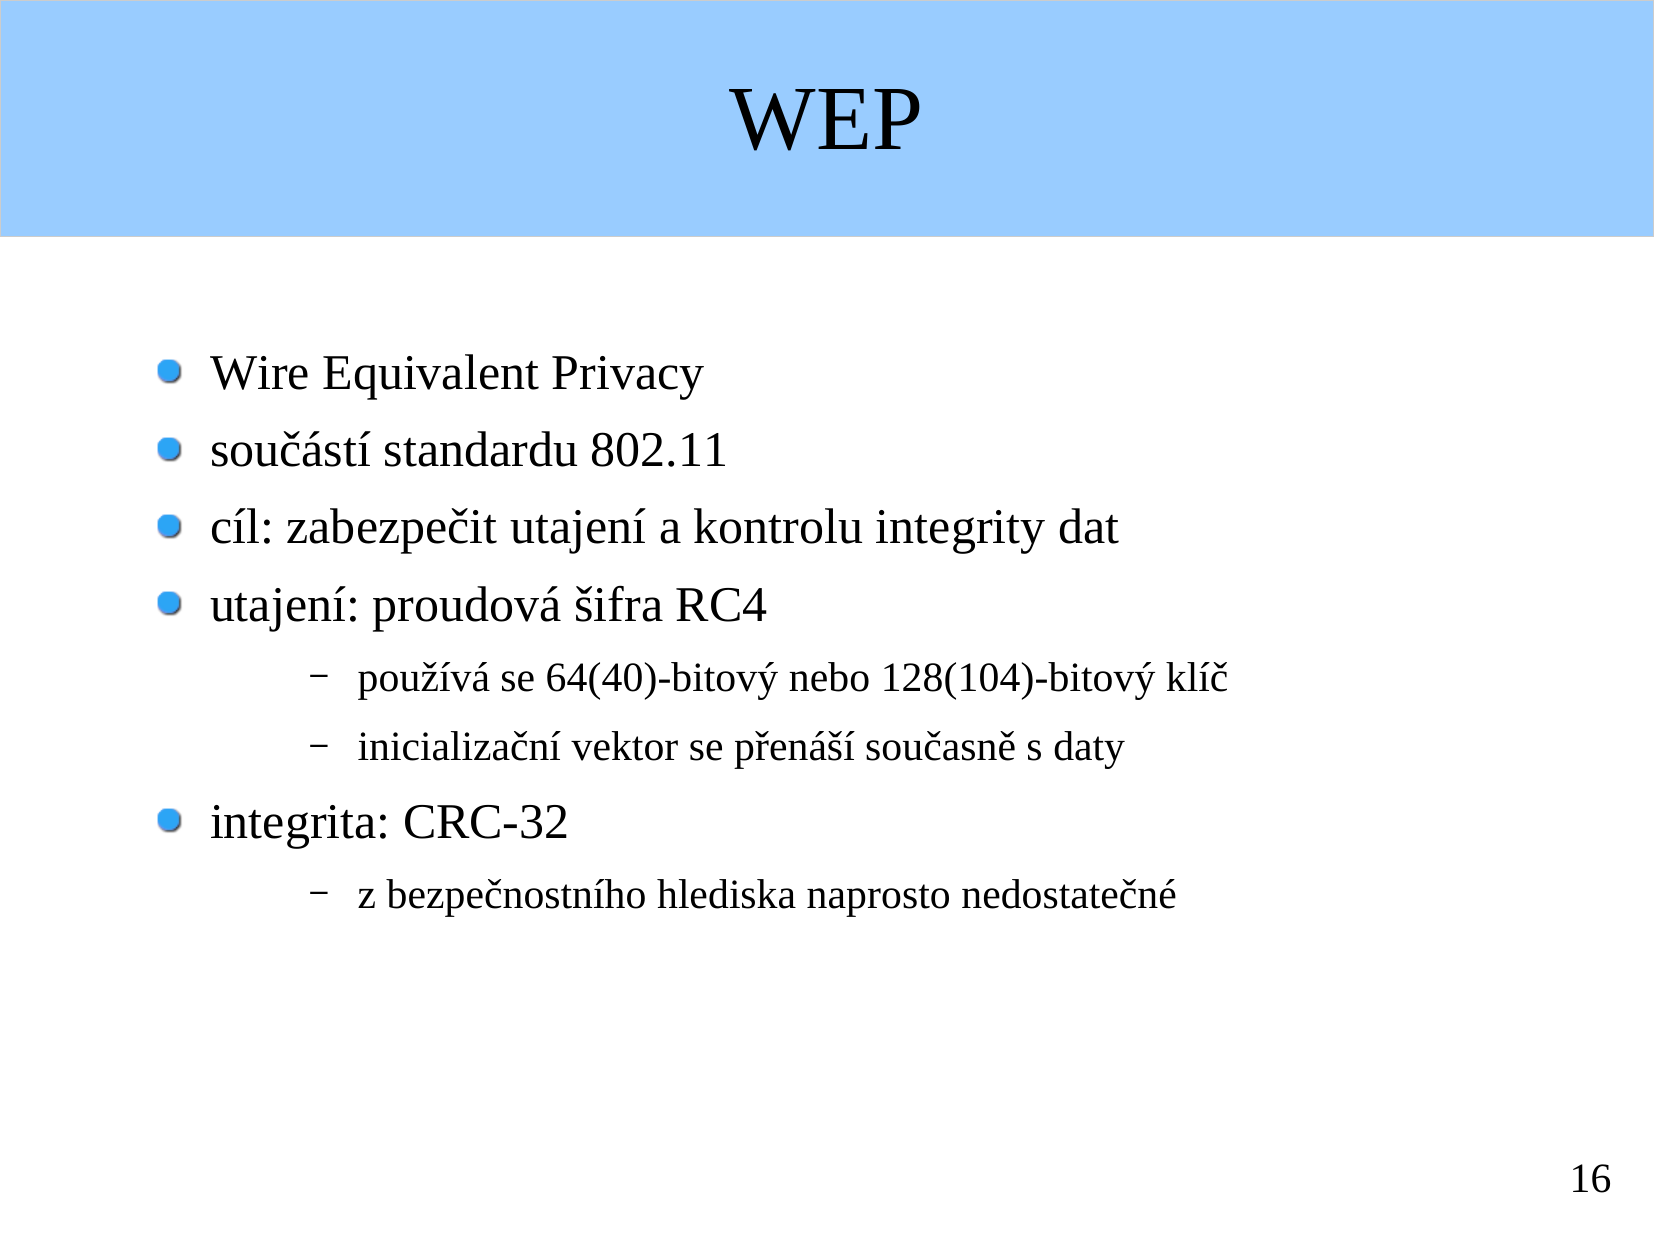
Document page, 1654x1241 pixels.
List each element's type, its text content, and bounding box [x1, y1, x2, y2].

title WEP [0, 0, 1654, 237]
list Wire Equivalent Privacy součástí standardu 802.11 cíl: zabezpečit utajení a kontrolu integrity dat utajení: proudová šifra RC4 používá se 64(40)-bitový nebo 128(104)-bitový klíč inicializační vektor se přenáší současně s daty integrita: CRC-32 z bezpečnostního hlediska naprosto nedostatečné [121, 344, 1534, 1162]
